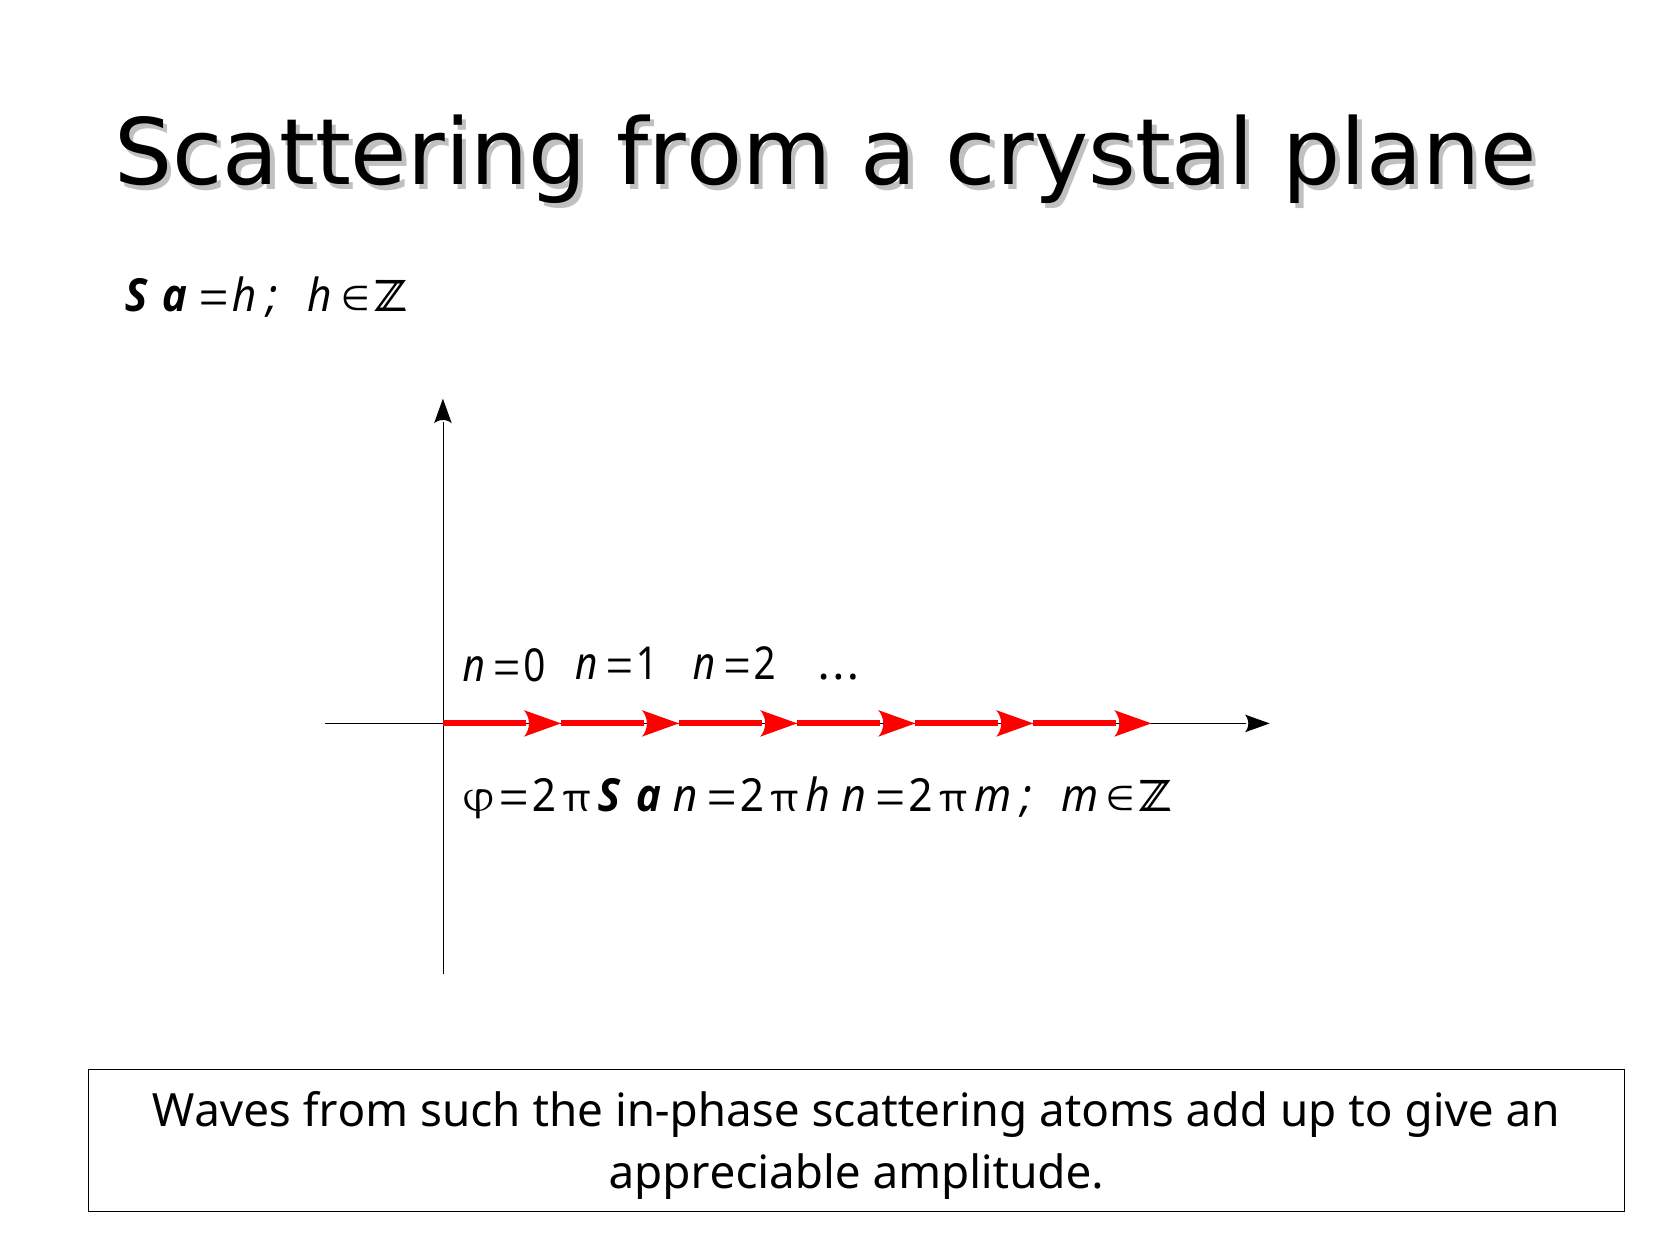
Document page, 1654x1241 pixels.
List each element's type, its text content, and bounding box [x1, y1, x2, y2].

chart [457, 637, 553, 694]
chart [457, 766, 1179, 827]
chart [688, 634, 783, 692]
title Scattering from a crystal plane [82, 56, 1571, 250]
chart [570, 634, 665, 692]
text_box Waves from such the in-phase scattering atoms add up to give an appreciable amplitude. [88, 1069, 1625, 1212]
chart [119, 265, 414, 327]
chart [812, 634, 868, 692]
